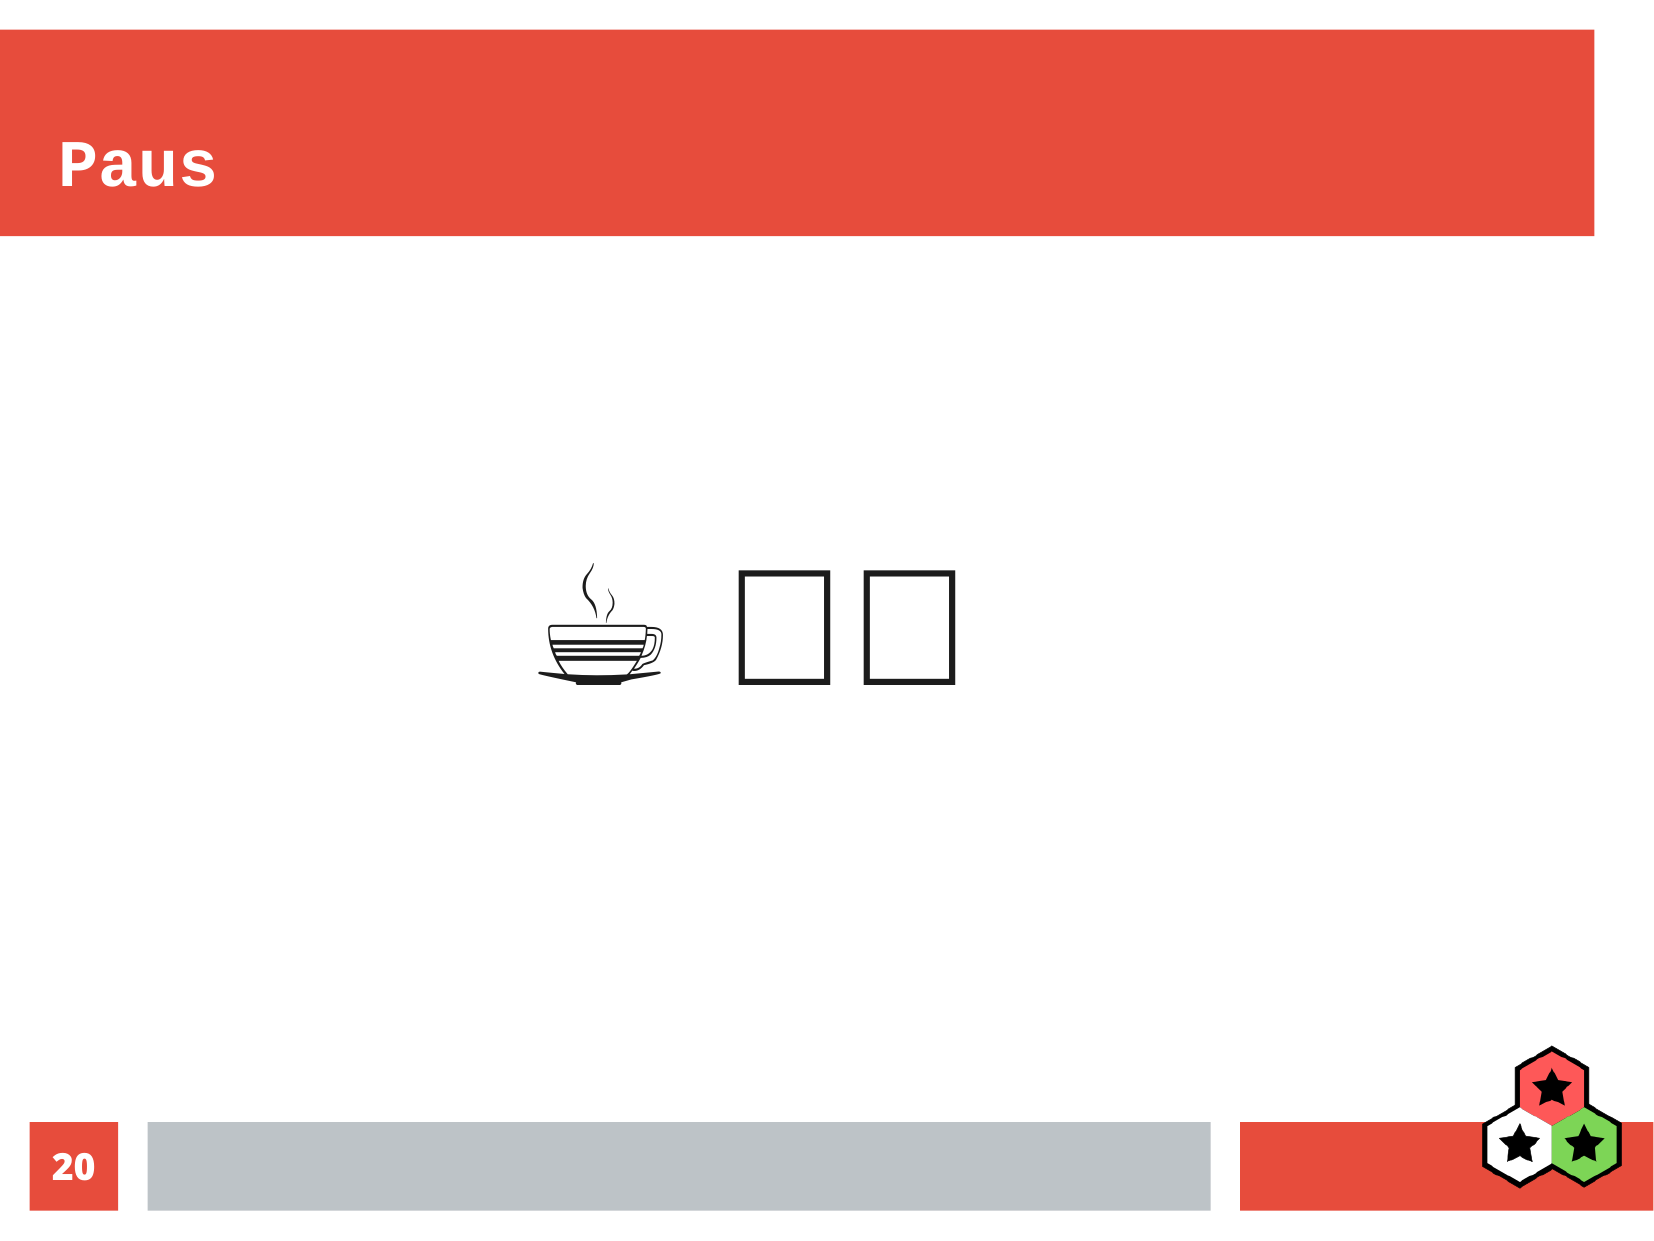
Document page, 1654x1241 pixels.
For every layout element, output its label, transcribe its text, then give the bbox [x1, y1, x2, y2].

picture [1463, 1028, 1640, 1205]
list ☕ 🏃‍🕺💃 [59, 324, 1565, 1093]
title Paus [59, 59, 1595, 207]
